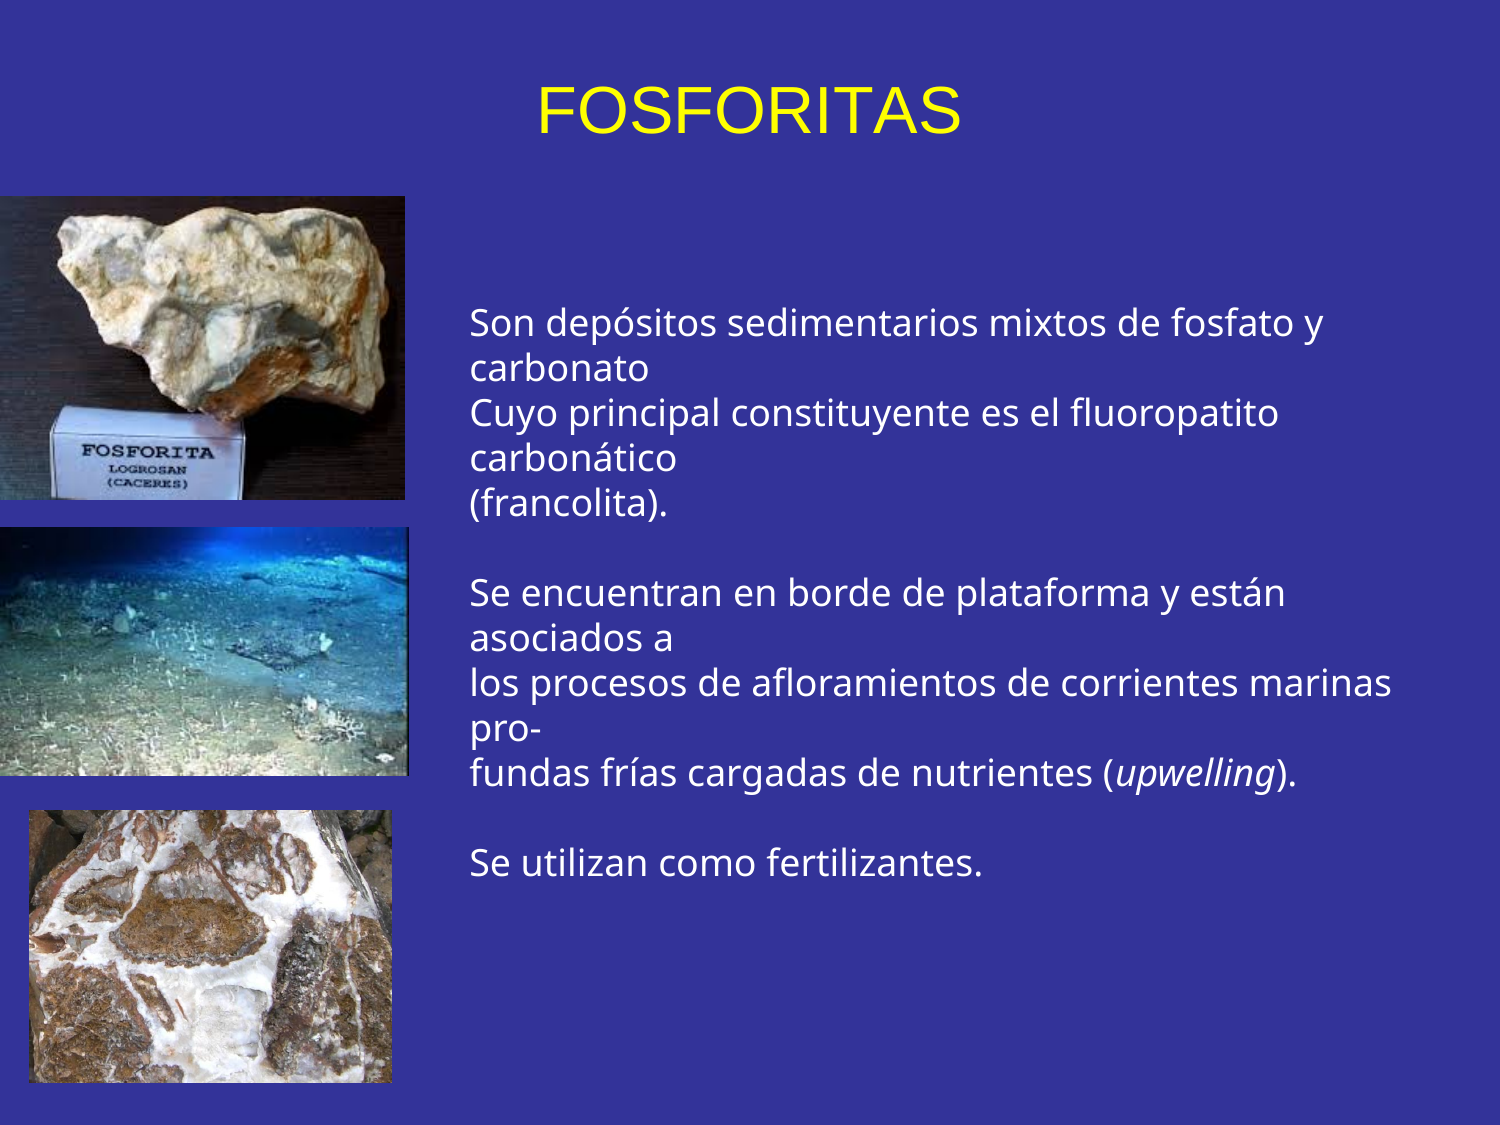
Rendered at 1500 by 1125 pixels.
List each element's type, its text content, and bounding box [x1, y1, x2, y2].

text_box Son depósitos sedimentarios mixtos de fosfato y carbonato Cuyo principal constituyente es el fluoropatito carbonático (francolita). Se encuentran en borde de plataforma y están asociados a los procesos de afloramientos de corrientes marinas pro- fundas frías cargadas de nutrientes (upwelling). Se utilizan como fertilizantes. [454, 290, 1462, 892]
picture [29, 810, 392, 1083]
picture [0, 527, 409, 776]
title FOSFORITAS [75, 45, 1426, 168]
picture [0, 196, 405, 500]
